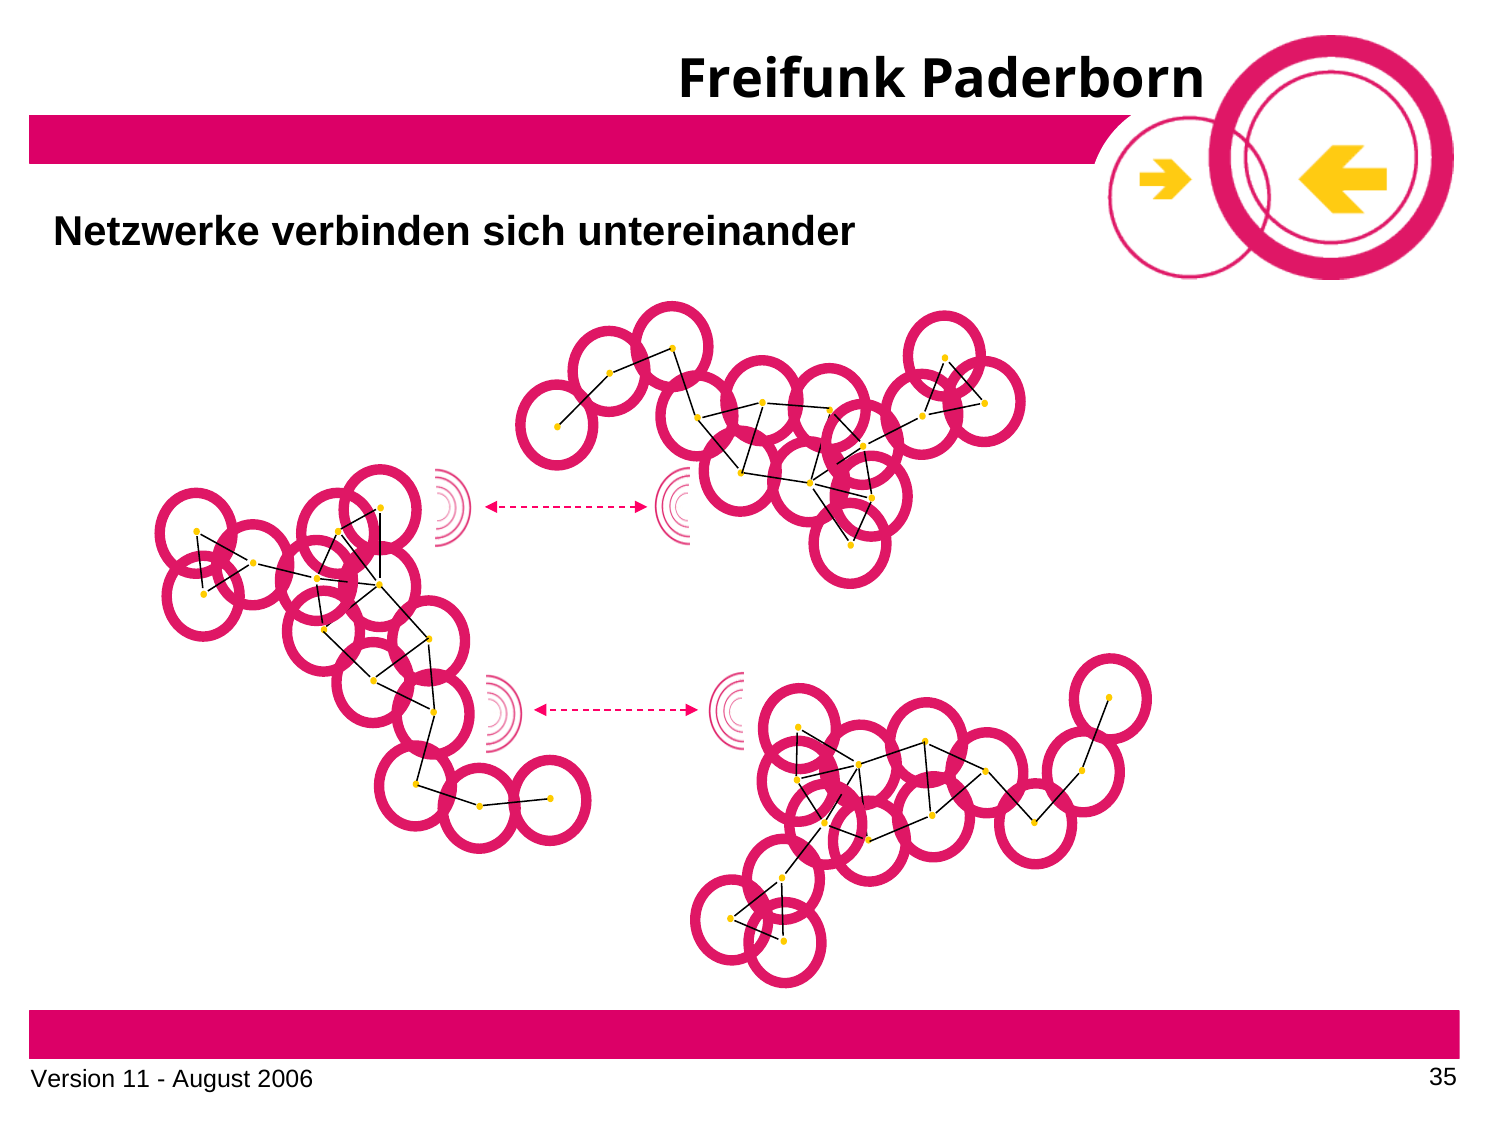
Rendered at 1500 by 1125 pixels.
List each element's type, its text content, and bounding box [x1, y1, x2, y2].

text_box [430, 708, 437, 716]
text_box [855, 760, 862, 768]
text_box [928, 811, 936, 820]
text_box [694, 414, 701, 422]
picture [433, 466, 474, 549]
picture [652, 465, 692, 548]
text_box [982, 767, 989, 775]
text_box [669, 344, 676, 352]
text_box [859, 442, 867, 450]
text_box [821, 819, 828, 827]
text_box [865, 836, 872, 844]
text_box [250, 559, 257, 567]
picture [1107, 35, 1454, 280]
text_box [778, 874, 786, 882]
picture [706, 670, 746, 753]
text_box [554, 423, 561, 431]
text_box [376, 581, 383, 589]
text_box [334, 527, 342, 536]
text_box [377, 504, 384, 512]
text_box [941, 354, 949, 362]
text_box [727, 914, 734, 923]
picture [484, 672, 525, 755]
text_box [1031, 818, 1038, 827]
text_box [793, 776, 801, 784]
text_box [426, 635, 433, 643]
text_box [313, 574, 321, 583]
text_box Netzwerke verbinden sich untereinander [53, 204, 1046, 283]
text_box [1105, 693, 1113, 702]
text_box [806, 479, 814, 487]
text_box [847, 541, 854, 549]
text_box [780, 937, 787, 945]
text_box [868, 494, 875, 502]
text_box [981, 399, 988, 407]
text_box [921, 737, 929, 745]
text_box [320, 626, 328, 634]
text_box [795, 723, 802, 731]
text_box [919, 412, 926, 420]
text_box [193, 527, 200, 536]
text_box [547, 794, 554, 803]
text_box [759, 398, 766, 407]
text_box [200, 590, 207, 598]
text_box [826, 406, 833, 414]
text_box [1078, 767, 1086, 775]
text_box [412, 780, 420, 788]
text_box [370, 677, 377, 685]
text_box [737, 469, 744, 477]
text_box [476, 802, 483, 810]
text_box [606, 369, 613, 377]
